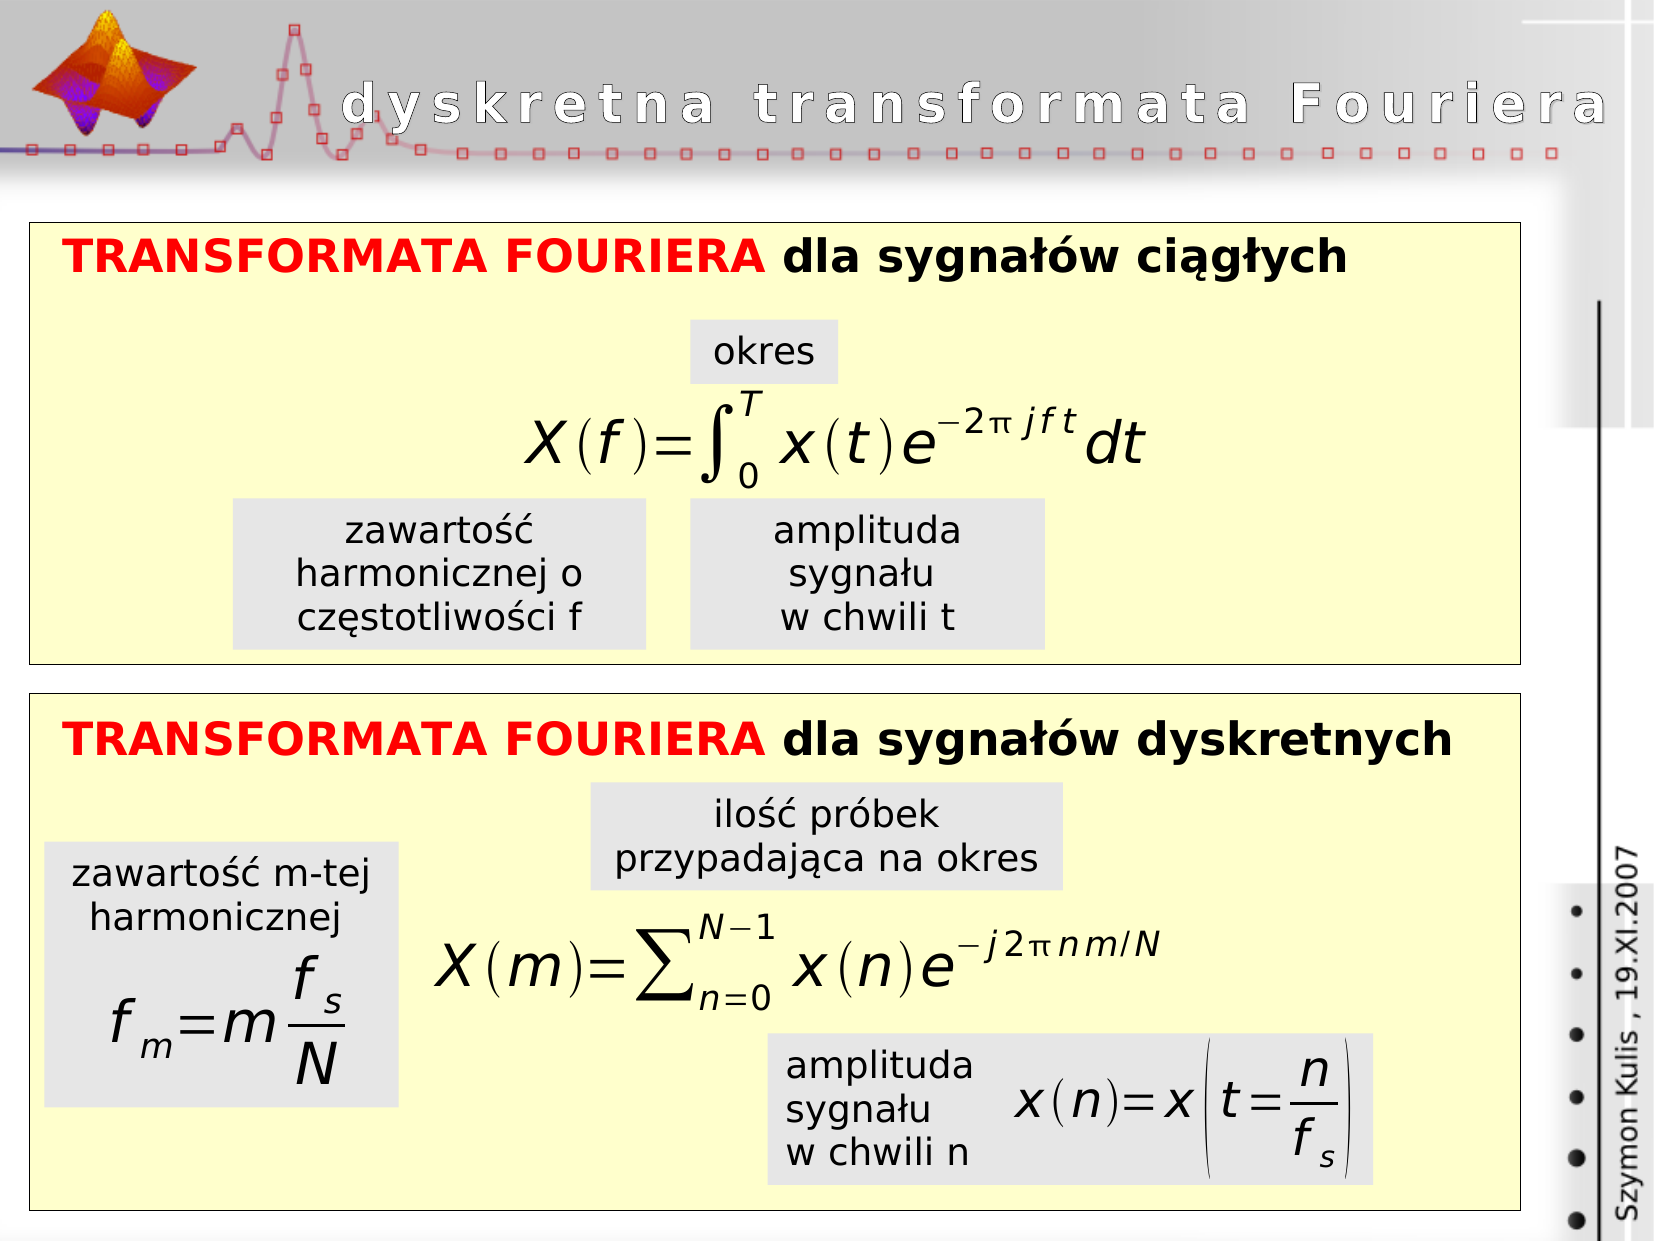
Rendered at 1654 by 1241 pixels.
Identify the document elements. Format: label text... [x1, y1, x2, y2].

chart [1003, 1036, 1359, 1179]
text_box TRANSFORMATA FOURIERA dla sygnałów dyskretnych [29, 693, 1521, 1211]
text_box ilość próbek przypadająca na okres [590, 782, 1063, 891]
text_box okres [690, 319, 839, 384]
picture [0, 0, 1654, 1241]
title dyskretna transformata Fouriera [310, 36, 1610, 171]
text_box amplituda sygnału w chwili t [690, 498, 1045, 650]
text_box zawartość harmonicznej o częstotliwości f [232, 498, 647, 650]
text_box TRANSFORMATA FOURIERA dla sygnałów ciągłych [29, 222, 1521, 665]
text_box amplituda sygnału w chwili n [767, 1033, 1374, 1185]
chart [102, 944, 355, 1098]
chart [425, 906, 1167, 1019]
chart [513, 383, 1152, 496]
text_box zawartość m-tej harmonicznej [44, 841, 399, 1108]
